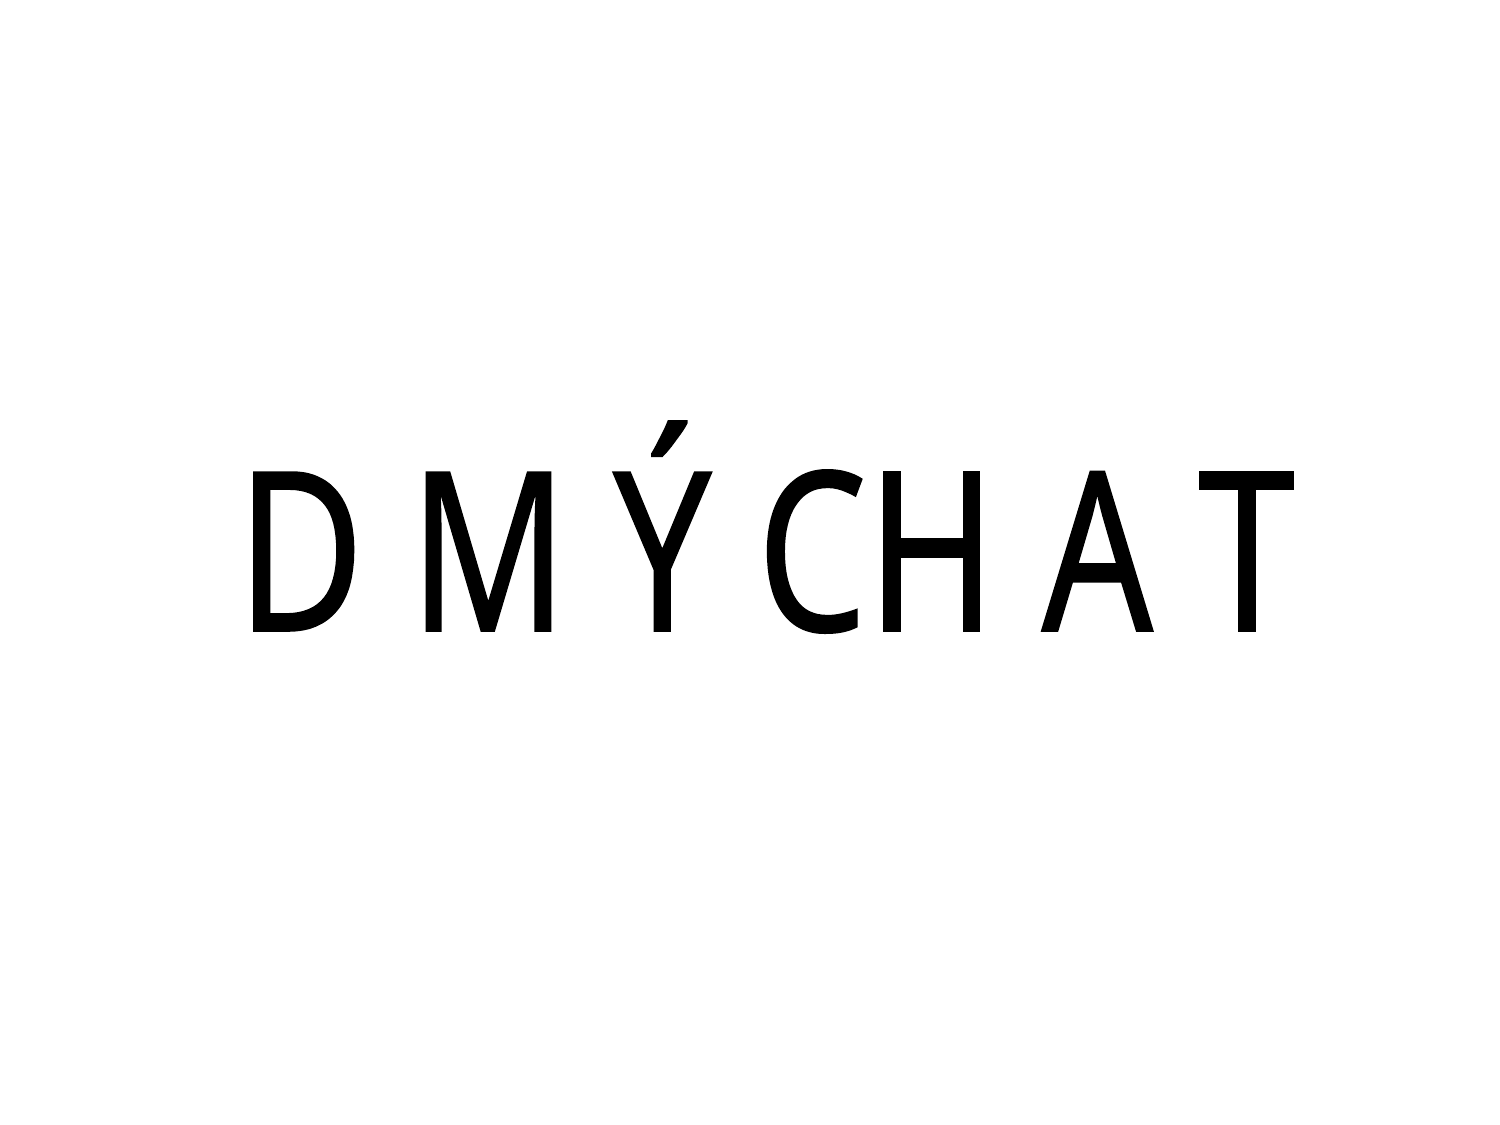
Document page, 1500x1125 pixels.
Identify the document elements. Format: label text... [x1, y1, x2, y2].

text_box D M Ý CH A T [767, 469, 862, 634]
text_box D M Ý CH A T [884, 472, 980, 632]
text_box D M Ý CH A T [1200, 471, 1294, 632]
text_box D M Ý CH A T [1041, 471, 1153, 632]
text_box D M Ý CH A T [253, 472, 354, 632]
text_box D M Ý CH A T [612, 472, 712, 632]
text_box D M Ý CH A T [426, 472, 551, 632]
text_box D M Ý CH A T [651, 420, 687, 457]
